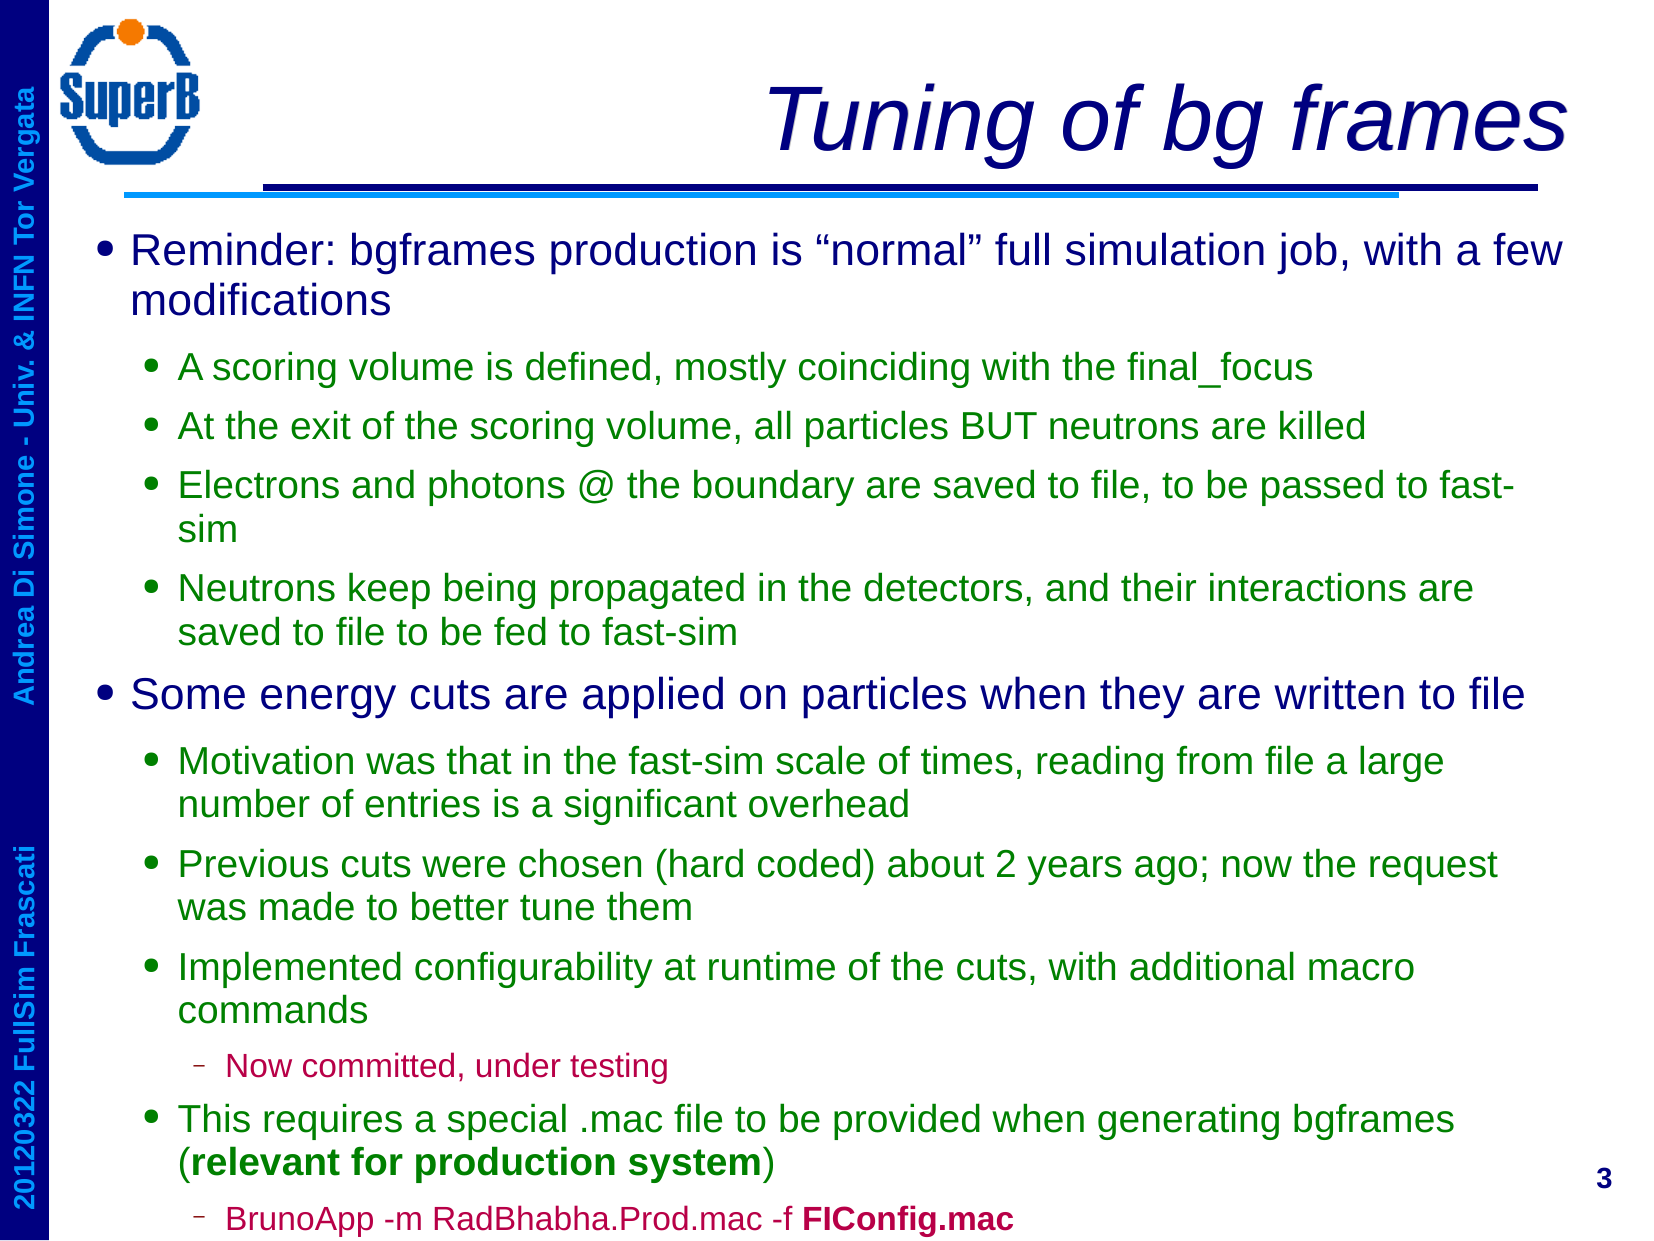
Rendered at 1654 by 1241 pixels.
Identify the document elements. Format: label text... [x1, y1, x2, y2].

list Reminder: bgframes production is “normal” full simulation job, with a few modifications A scoring volume is defined, mostly coinciding with the final_focus At the exit of the scoring volume, all particles BUT neutrons are killed Electrons and photons @ the boundary are saved to file, to be passed to fast-sim Neutrons keep being propagated in the detectors, and their interactions are saved to file to be fed to fast-sim Some energy cuts are applied on particles when they are written to file Motivation was that in the fast-sim scale of times, reading from file a large number of entries is a significant overhead Previous cuts were chosen (hard coded) about 2 years ago; now the request was made to better tune them Implemented configurability at runtime of the cuts, with additional macro commands Now committed, under testing This requires a special .mac file to be provided when generating bgframes (relevant for production system) BrunoApp -m RadBhabha.Prod.mac -f FIConfig.mac [82, 225, 1571, 1241]
picture [51, 16, 208, 170]
title Tuning of bg frames [82, 49, 1571, 188]
